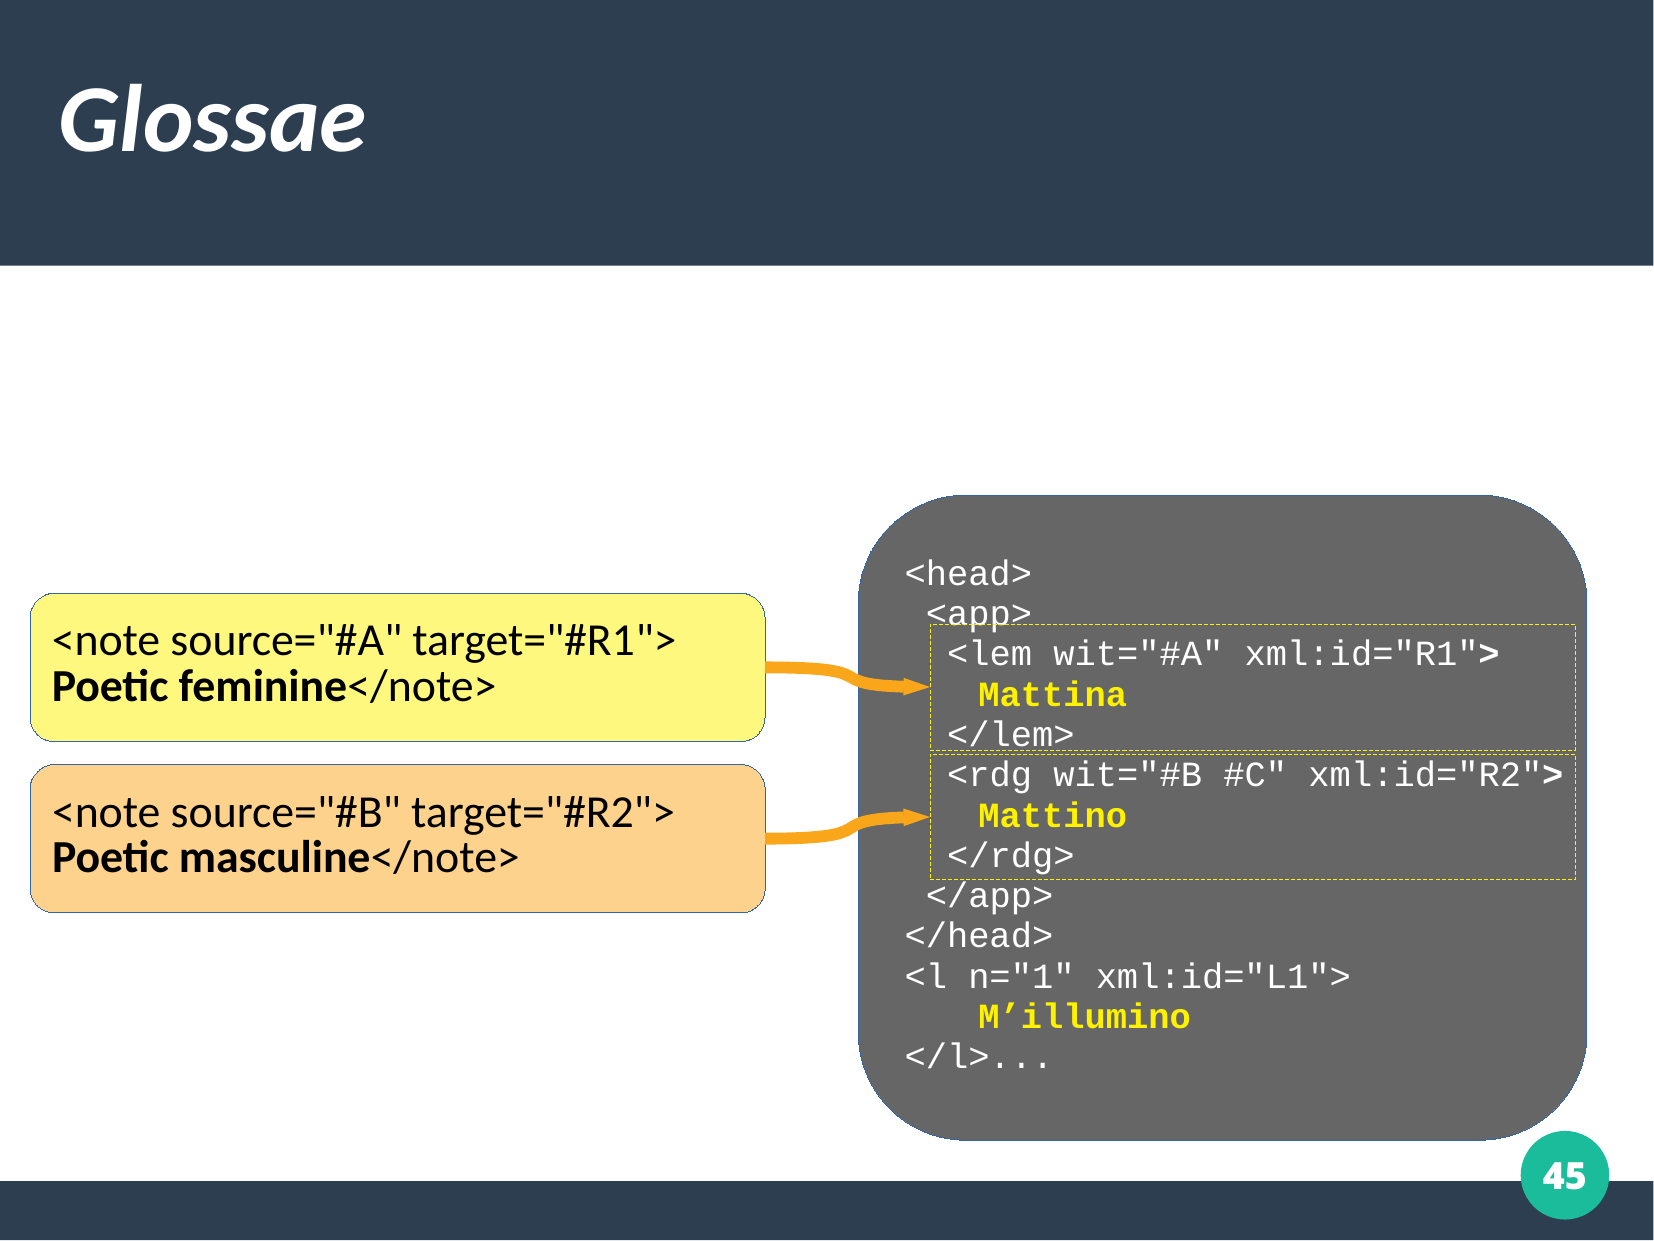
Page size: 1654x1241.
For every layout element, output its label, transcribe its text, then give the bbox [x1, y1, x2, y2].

title Glossae [59, 49, 1595, 207]
text_box <head> <app> <lem wit="#A" xml:id="R1"> Mattina </lem> <rdg wit="#B #C" xml:id="R2"> Mattino </rdg> </app> </head> <l n="1" xml:id="L1"> M’illumino </l>... [858, 495, 1587, 1141]
text_box <note source="#B" target="#R2"> Poetic masculine</note> [30, 764, 766, 913]
text_box <note source="#A" target="#R1"> Poetic feminine</note> [30, 593, 766, 742]
